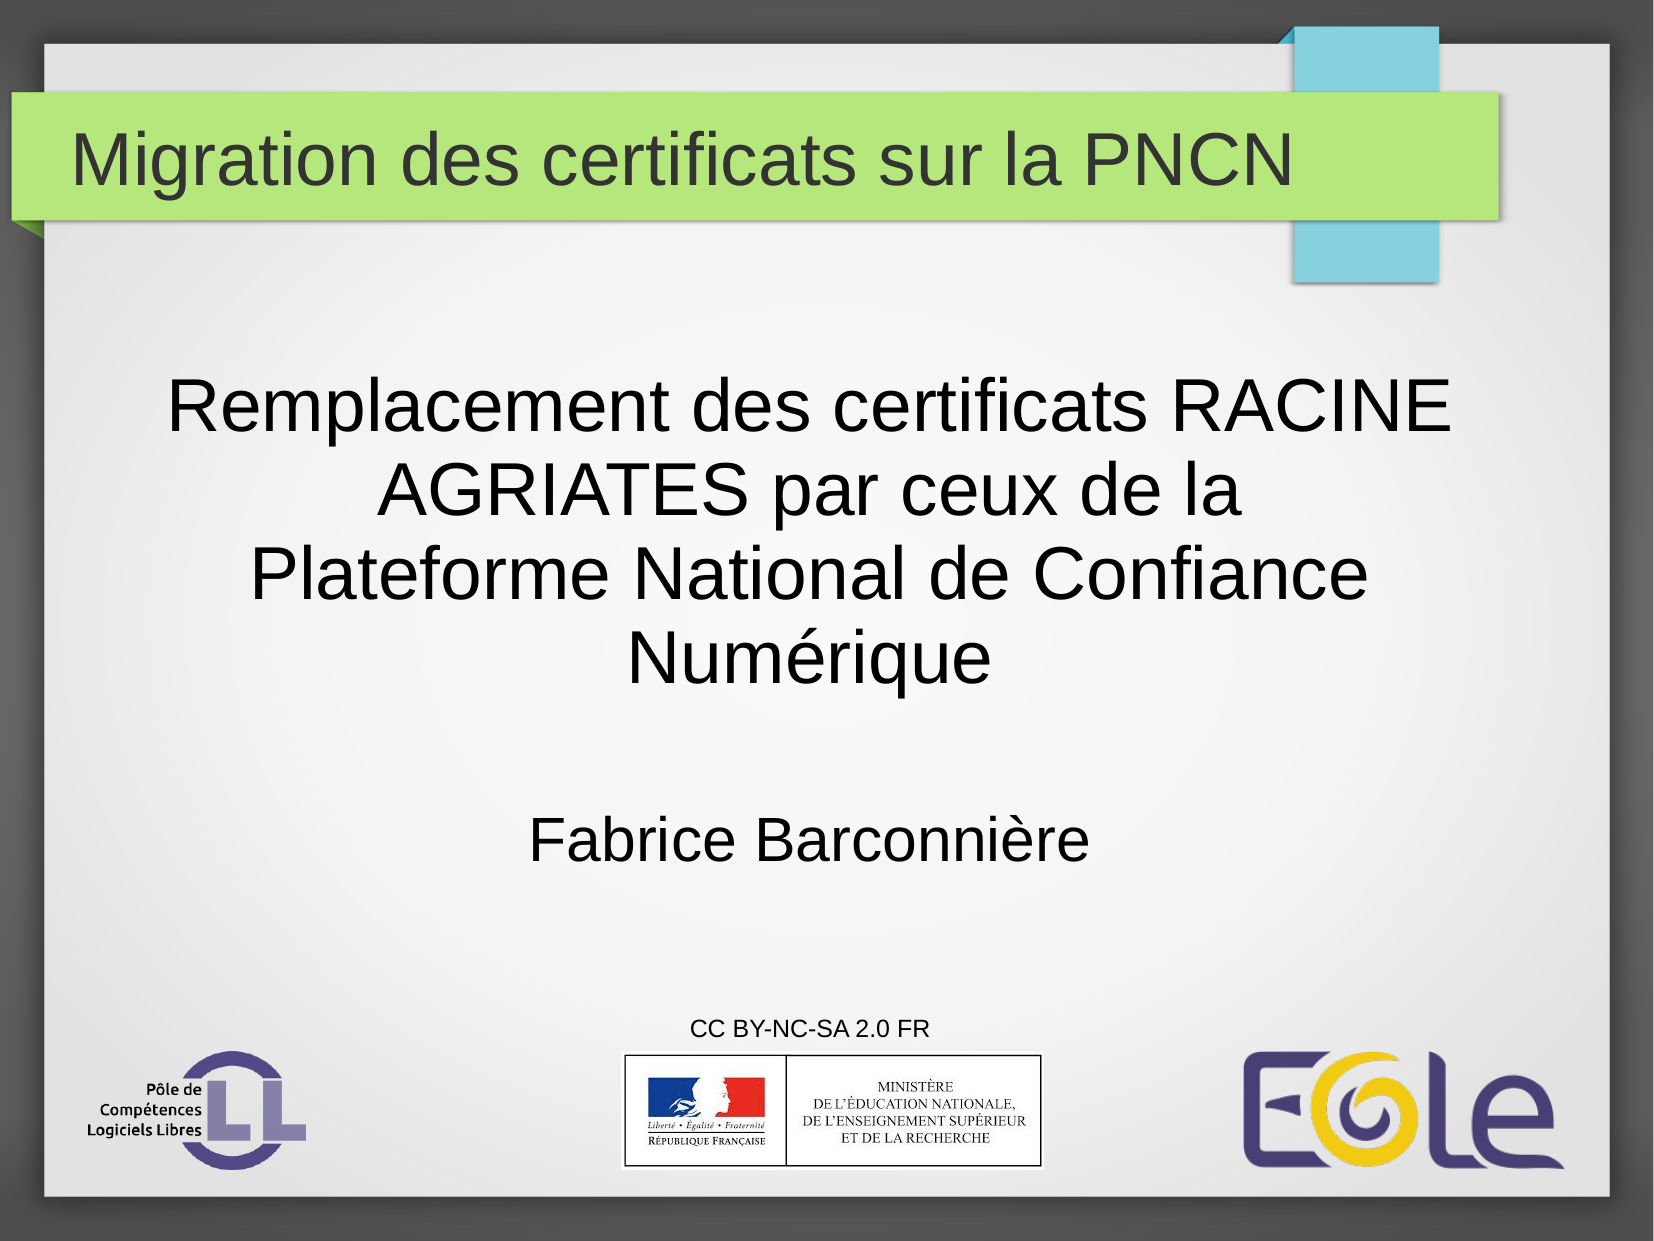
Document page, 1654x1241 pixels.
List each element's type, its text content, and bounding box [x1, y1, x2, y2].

subtitle Remplacement des certificats RACINE AGRIATES par ceux de la Plateforme National de Confiance Numérique Fabrice Barconnière CC BY-NC-SA 2.0 FR [82, 343, 1538, 1063]
picture [0, 0, 1654, 1241]
title Migration des certificats sur la PNCN [70, 106, 1453, 213]
